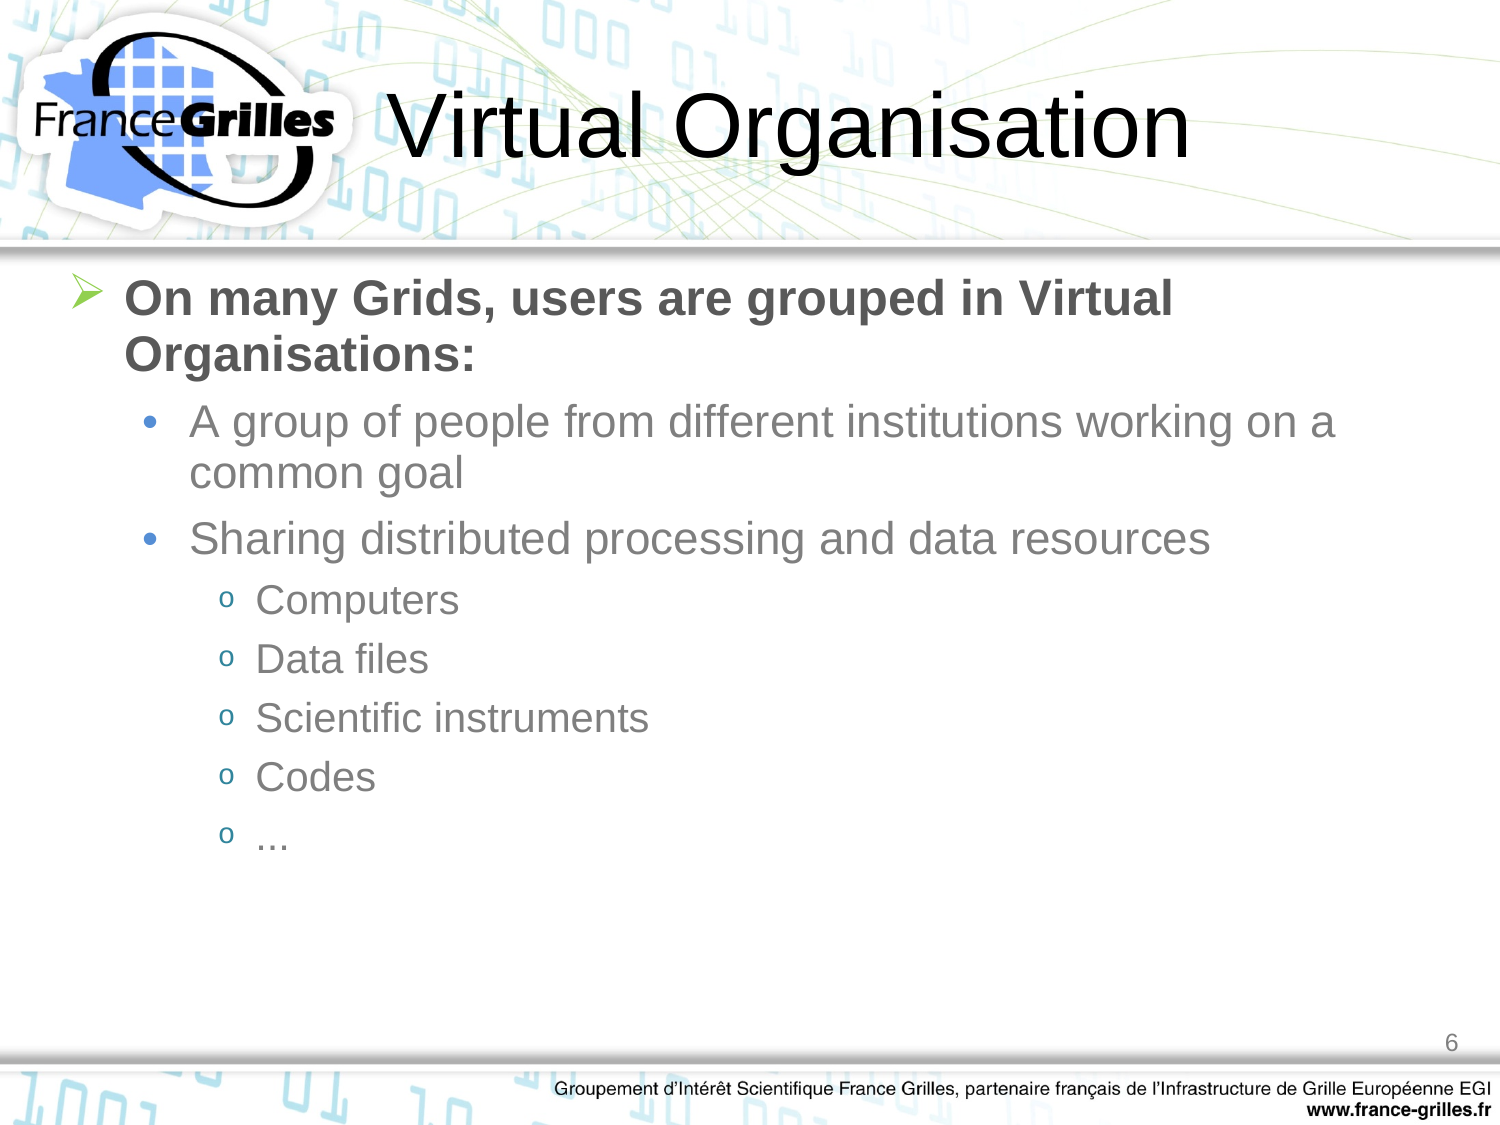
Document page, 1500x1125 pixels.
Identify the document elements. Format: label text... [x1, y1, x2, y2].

title Virtual Organisation [372, 7, 1459, 244]
list On many Grids, users are grouped in Virtual Organisations: A group of people from different institutions working on a common goal Sharing distributed processing and data resources Computers Data files Scientific instruments Codes ... [53, 262, 1459, 1024]
picture [0, 0, 1500, 1125]
